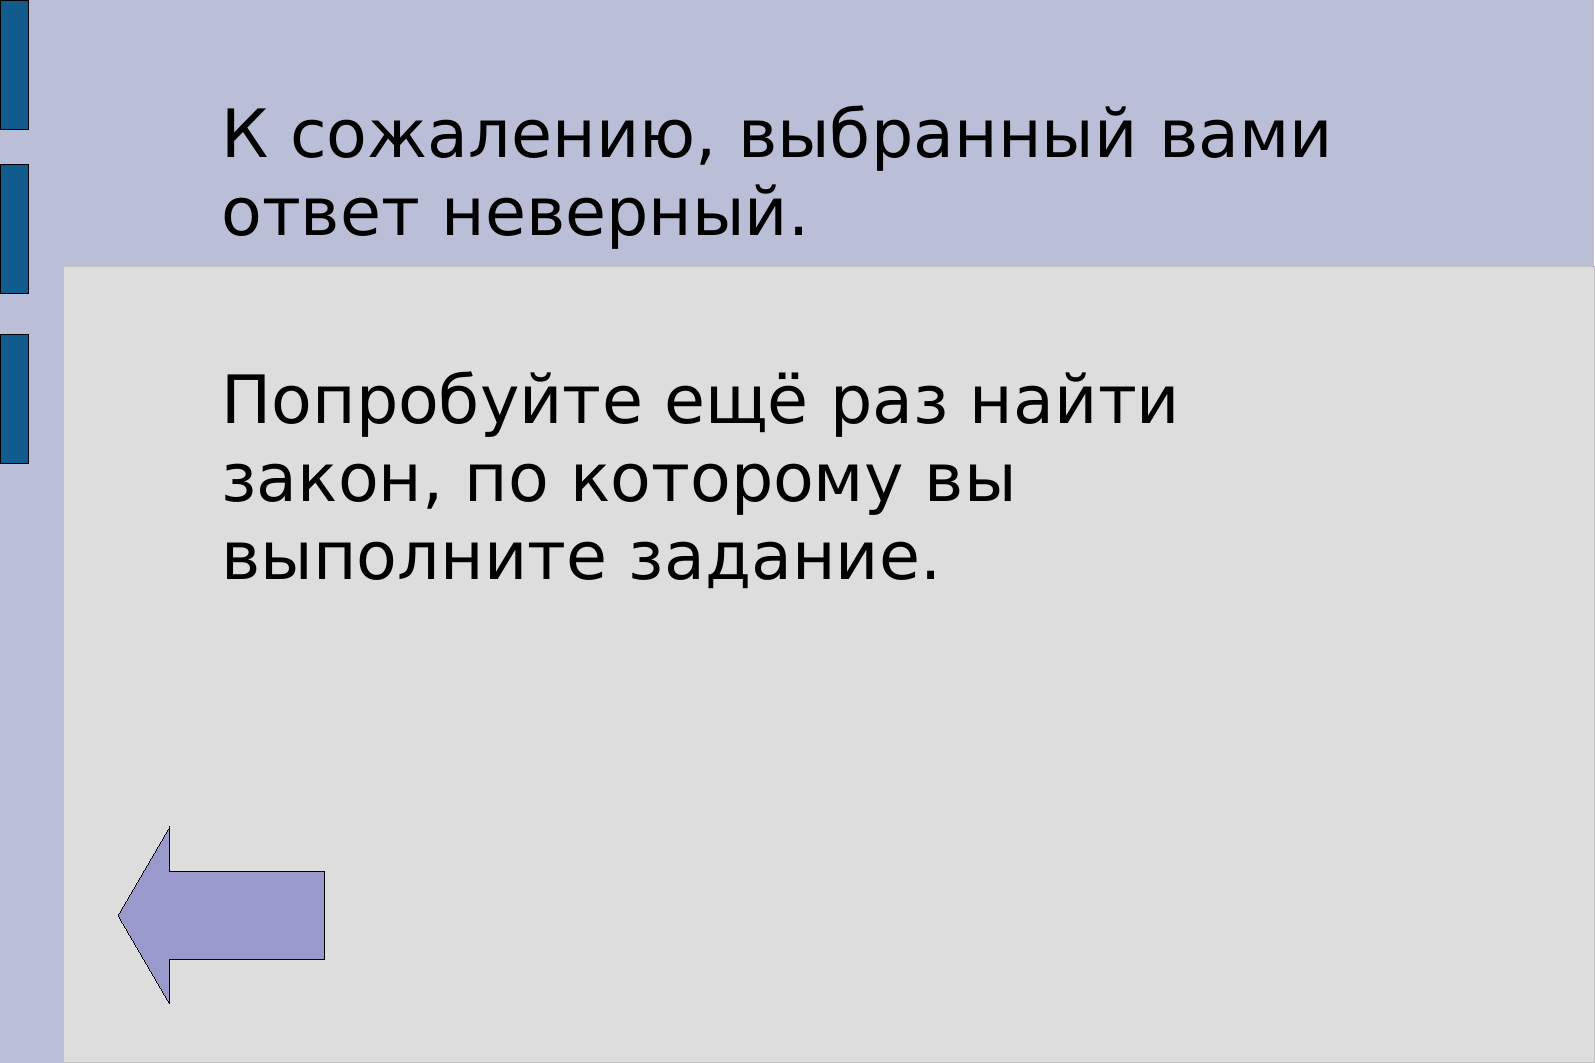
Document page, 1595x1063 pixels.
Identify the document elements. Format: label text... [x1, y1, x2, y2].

text_box Попробуйте ещё раз найти закон, по которому вы выполните задание. [206, 354, 1418, 603]
text_box К сожалению, выбранный вами ответ неверный. [206, 88, 1447, 259]
text_box [118, 826, 325, 1004]
